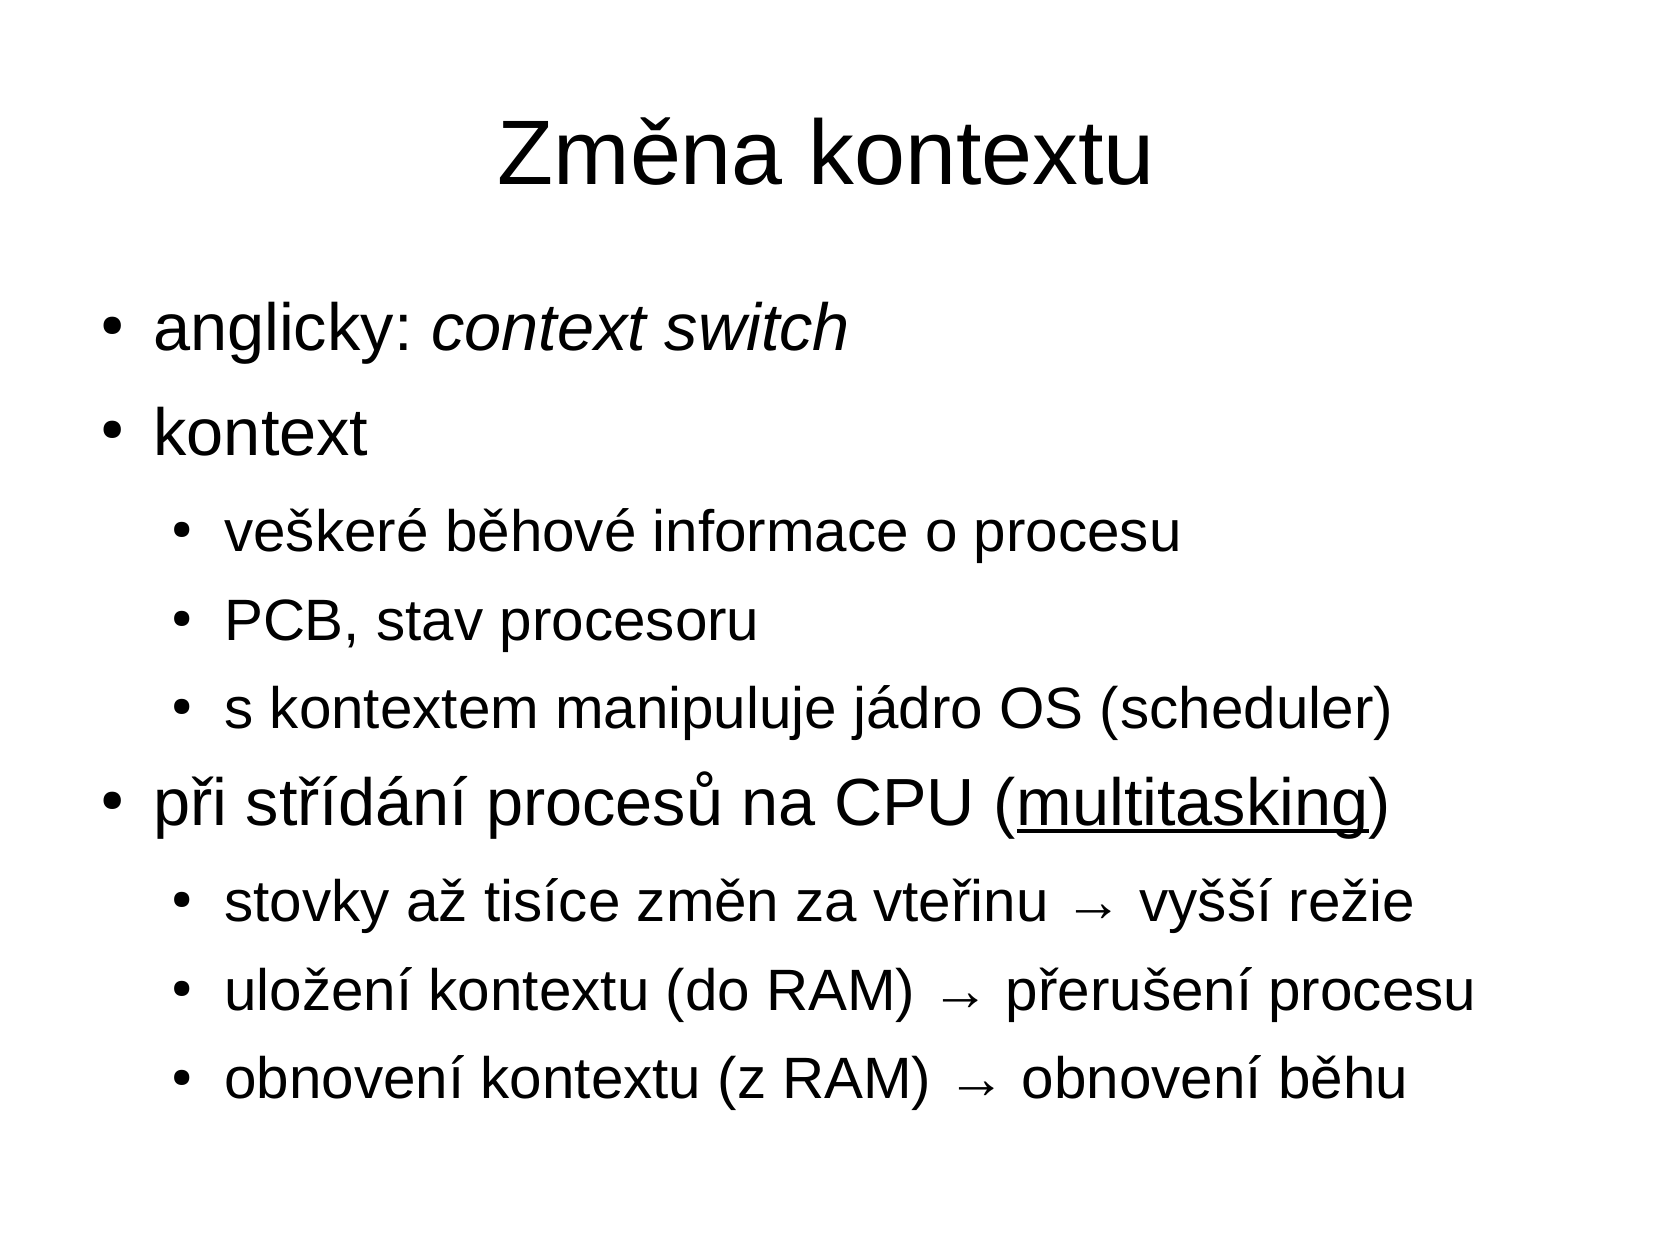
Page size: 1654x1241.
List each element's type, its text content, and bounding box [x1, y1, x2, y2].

list anglicky: context switch kontext veškeré běhové informace o procesu PCB, stav procesoru s kontextem manipuluje jádro OS (scheduler) při střídání procesů na CPU (multitasking) stovky až tisíce změn za vteřinu → vyšší režie uložení kontextu (do RAM) → přerušení procesu obnovení kontextu (z RAM) → obnovení běhu [82, 290, 1571, 1112]
title Změna kontextu [82, 56, 1571, 250]
